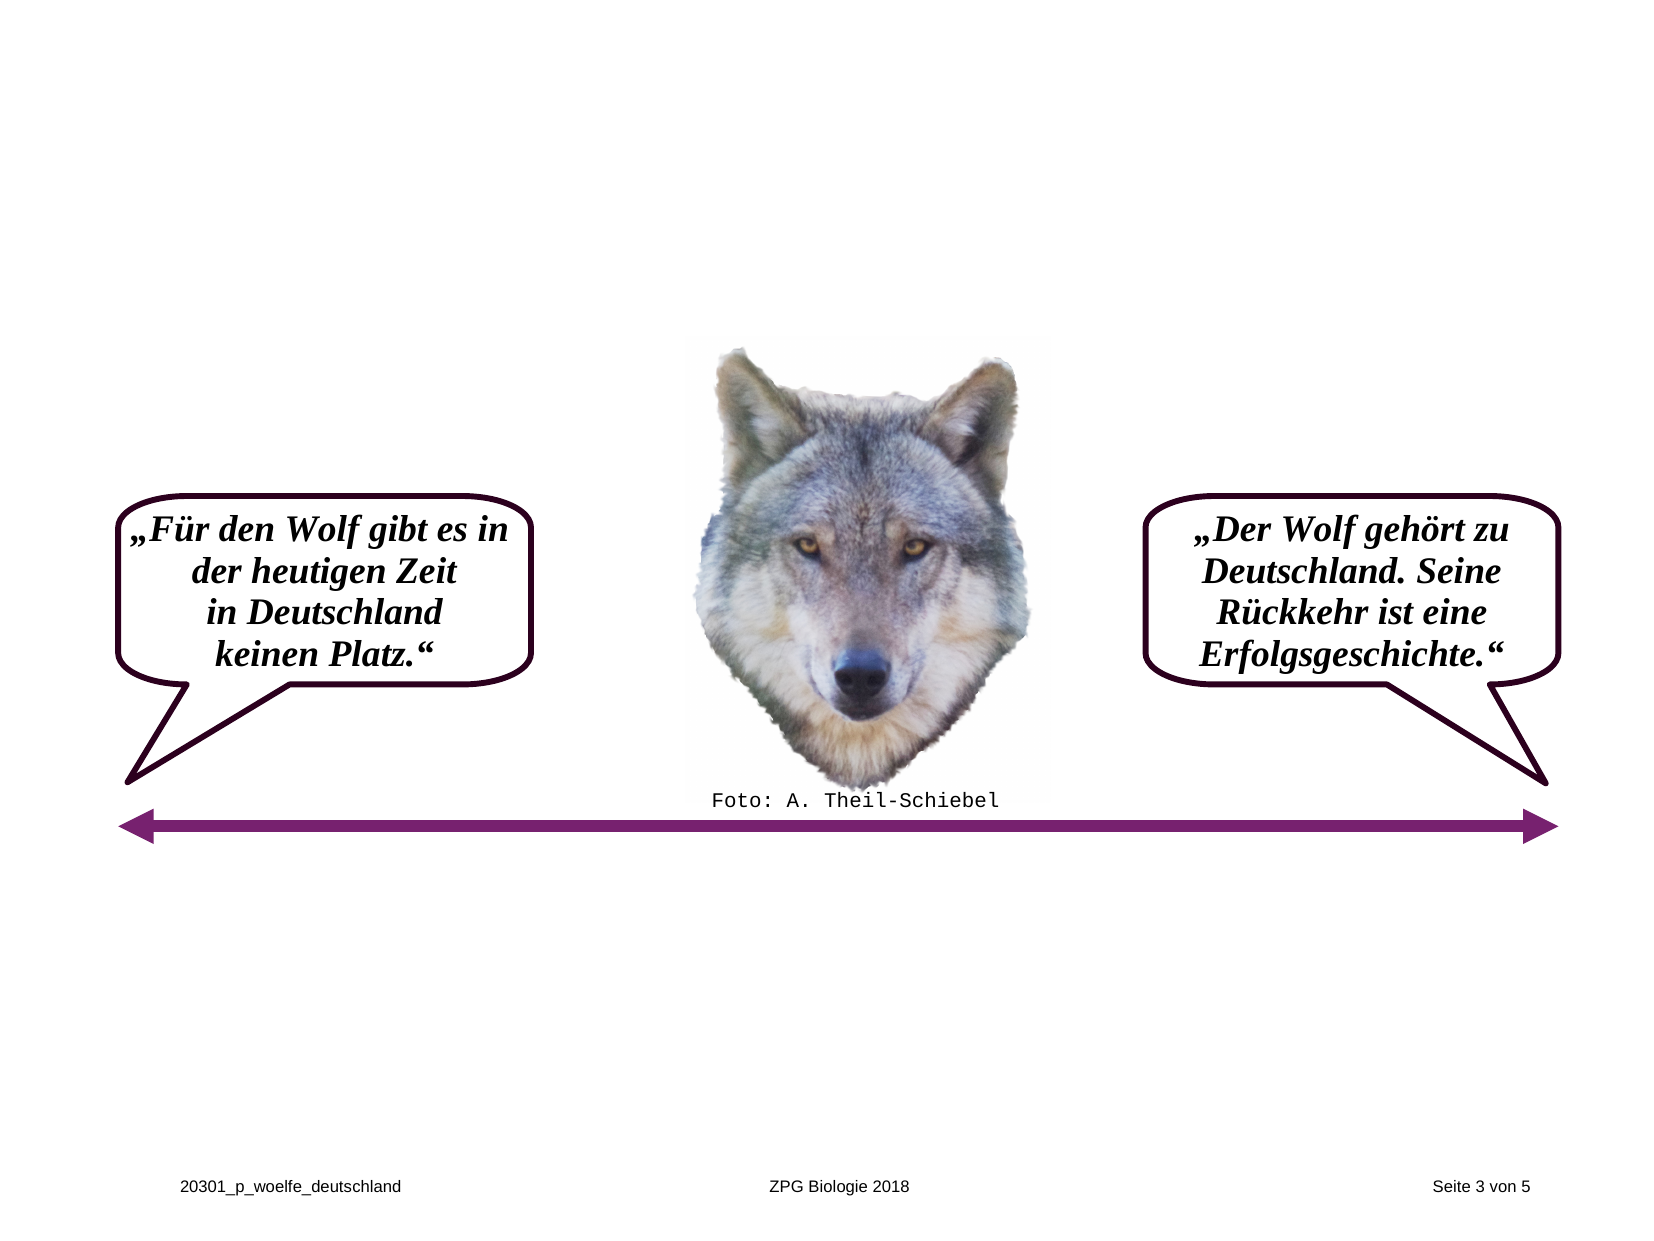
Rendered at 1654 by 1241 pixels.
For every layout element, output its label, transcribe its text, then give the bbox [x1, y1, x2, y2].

text_box „Der Wolf gehört zu Deutschland. Seine Rückkehr ist eine Erfolgsgeschichte.“ [1145, 496, 1559, 784]
text_box 20301_p_woelfe_deutschland ZPG Biologie 2018 Seite 3 von 5 [165, 1169, 1560, 1222]
picture [685, 336, 1051, 803]
text_box „Für den Wolf gibt es in der heutigen Zeit in Deutschland keinen Platz.“ [118, 496, 531, 783]
text_box Foto: A. Theil-Schiebel [696, 778, 1075, 822]
